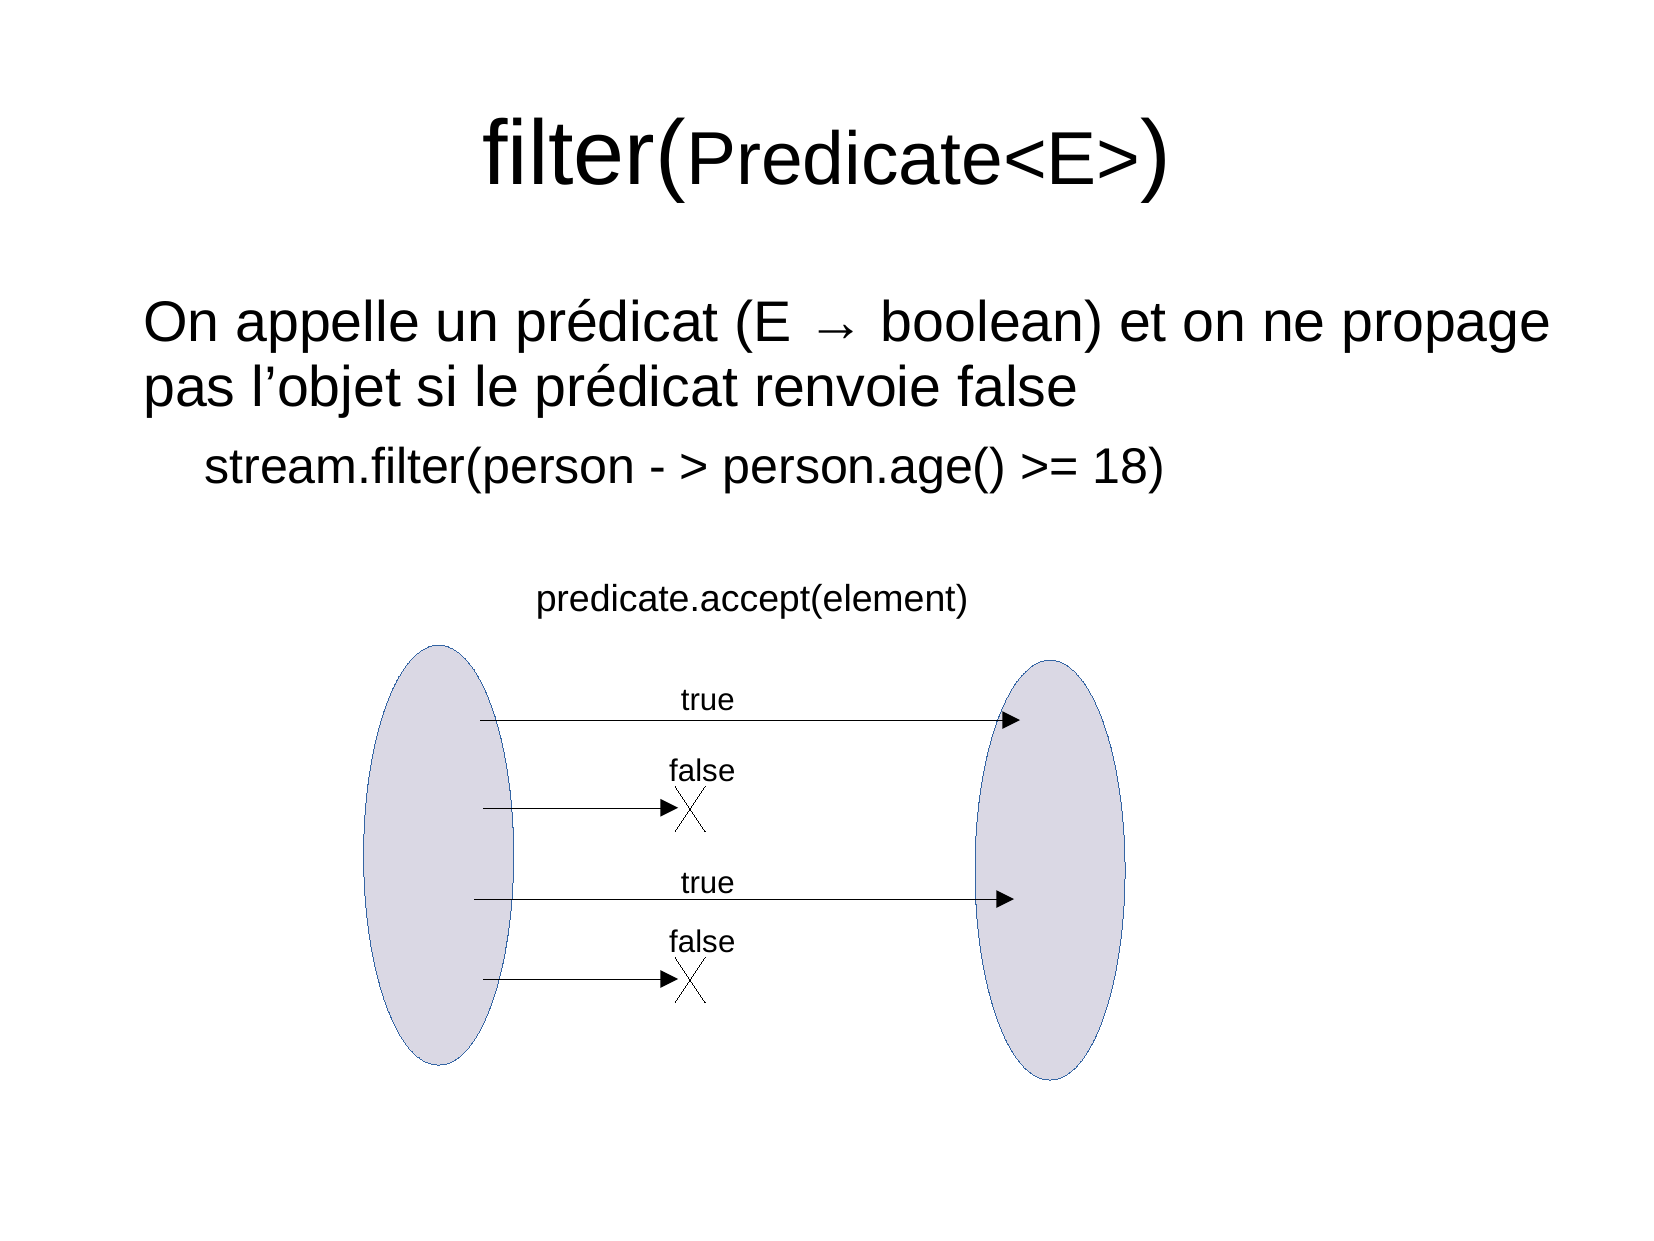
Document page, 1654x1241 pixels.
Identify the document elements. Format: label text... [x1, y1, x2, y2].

text_box true [666, 858, 751, 908]
title filter(Predicate<E>) [82, 49, 1571, 257]
text_box false [654, 917, 751, 967]
text_box [975, 660, 1126, 1081]
text_box true [666, 675, 751, 725]
text_box predicate.accept(element) [520, 570, 985, 627]
list On appelle un prédicat (E → boolean) et on ne propage pas l’objet si le prédicat renvoie false stream.filter(person - > person.age() >= 18) [82, 290, 1571, 496]
text_box [363, 645, 514, 1066]
text_box false [654, 745, 751, 796]
